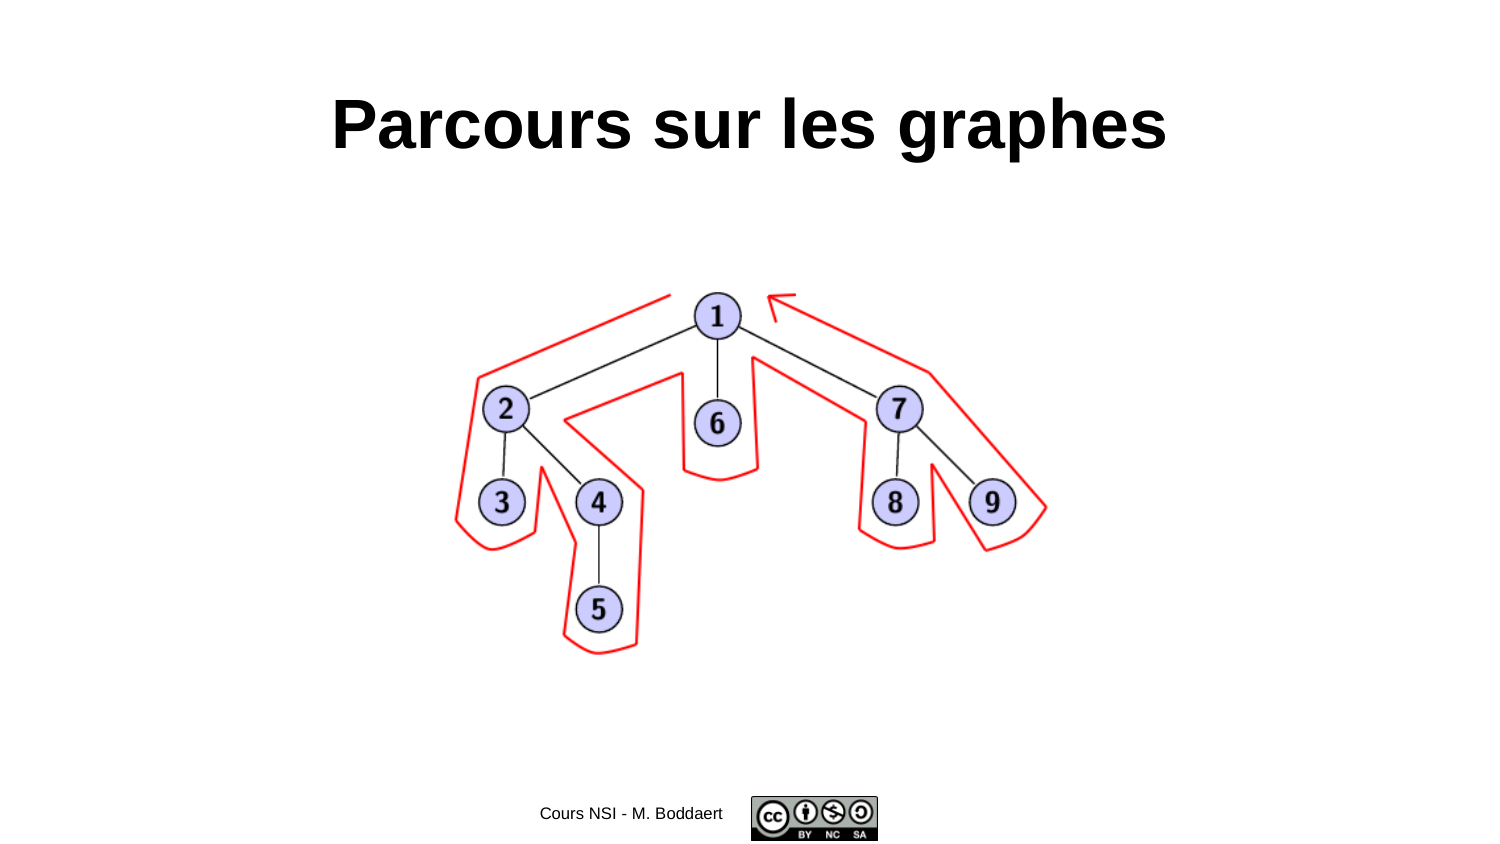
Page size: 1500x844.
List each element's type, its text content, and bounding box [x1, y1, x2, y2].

title Parcours sur les graphes [51, 63, 1449, 178]
picture [402, 229, 1090, 688]
picture [751, 796, 878, 841]
